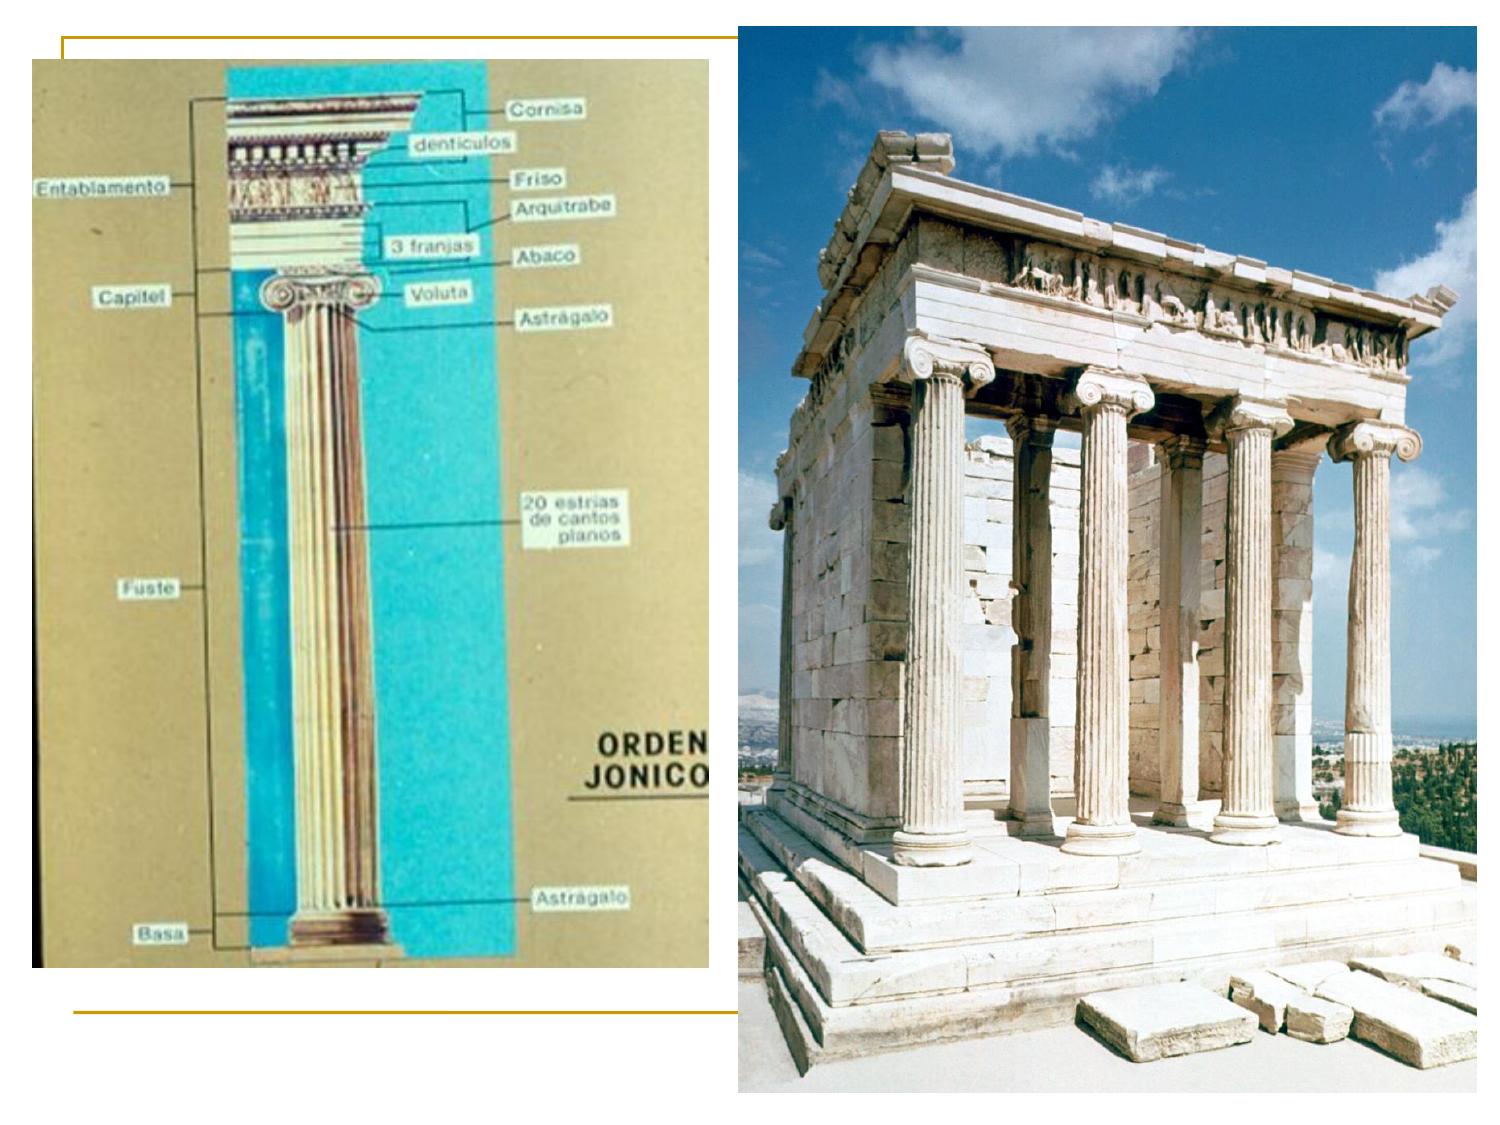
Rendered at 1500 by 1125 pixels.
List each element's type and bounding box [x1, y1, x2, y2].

picture [738, 26, 1477, 1093]
picture [32, 59, 709, 968]
